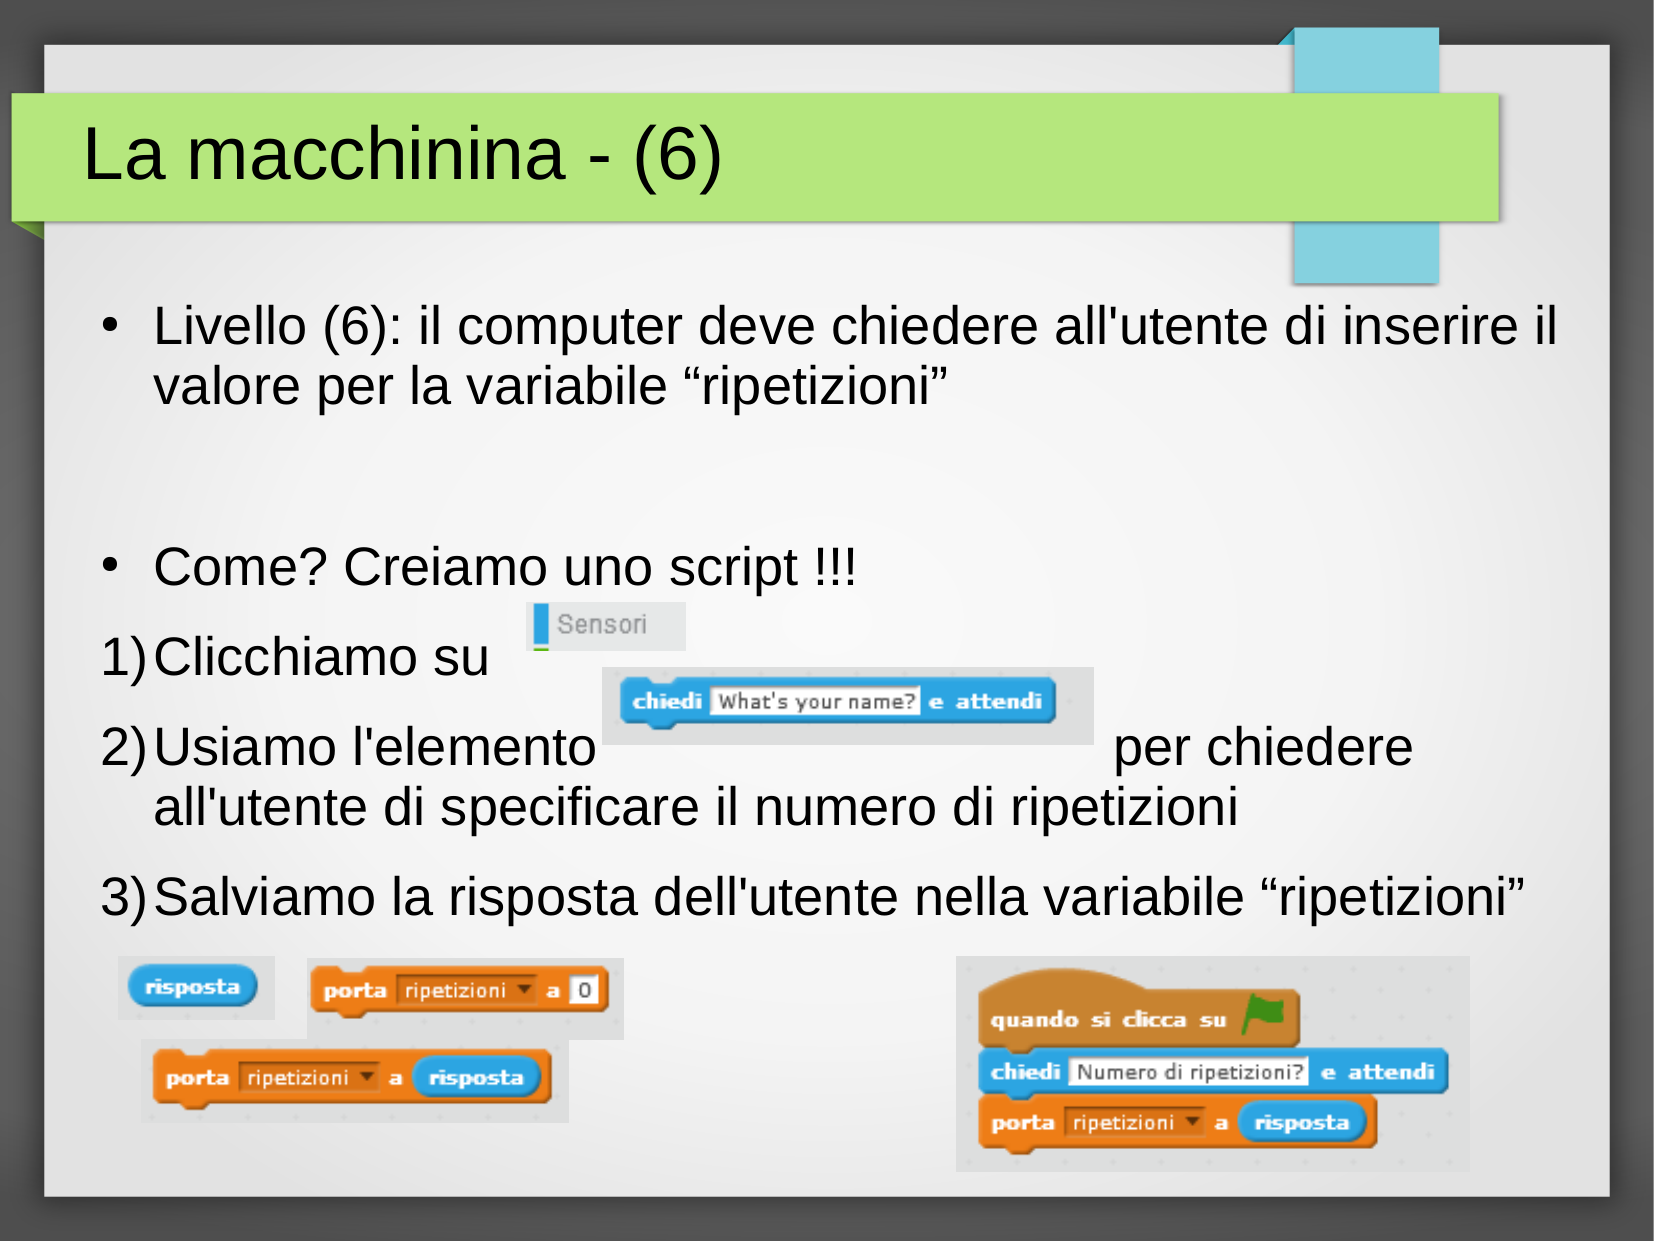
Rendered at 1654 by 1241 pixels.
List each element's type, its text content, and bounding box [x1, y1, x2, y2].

title La macchinina - (6) [82, 94, 1264, 213]
list Livello (6): il computer deve chiedere all'utente di inserire il valore per la variabile “ripetizioni” Come? Creiamo uno script !!! Clicchiamo su Usiamo l'elemento per chiedere all'utente di specificare il numero di ripetizioni Salviamo la risposta dell'utente nella variabile “ripetizioni” [82, 295, 1571, 1015]
picture [0, 0, 1654, 1241]
